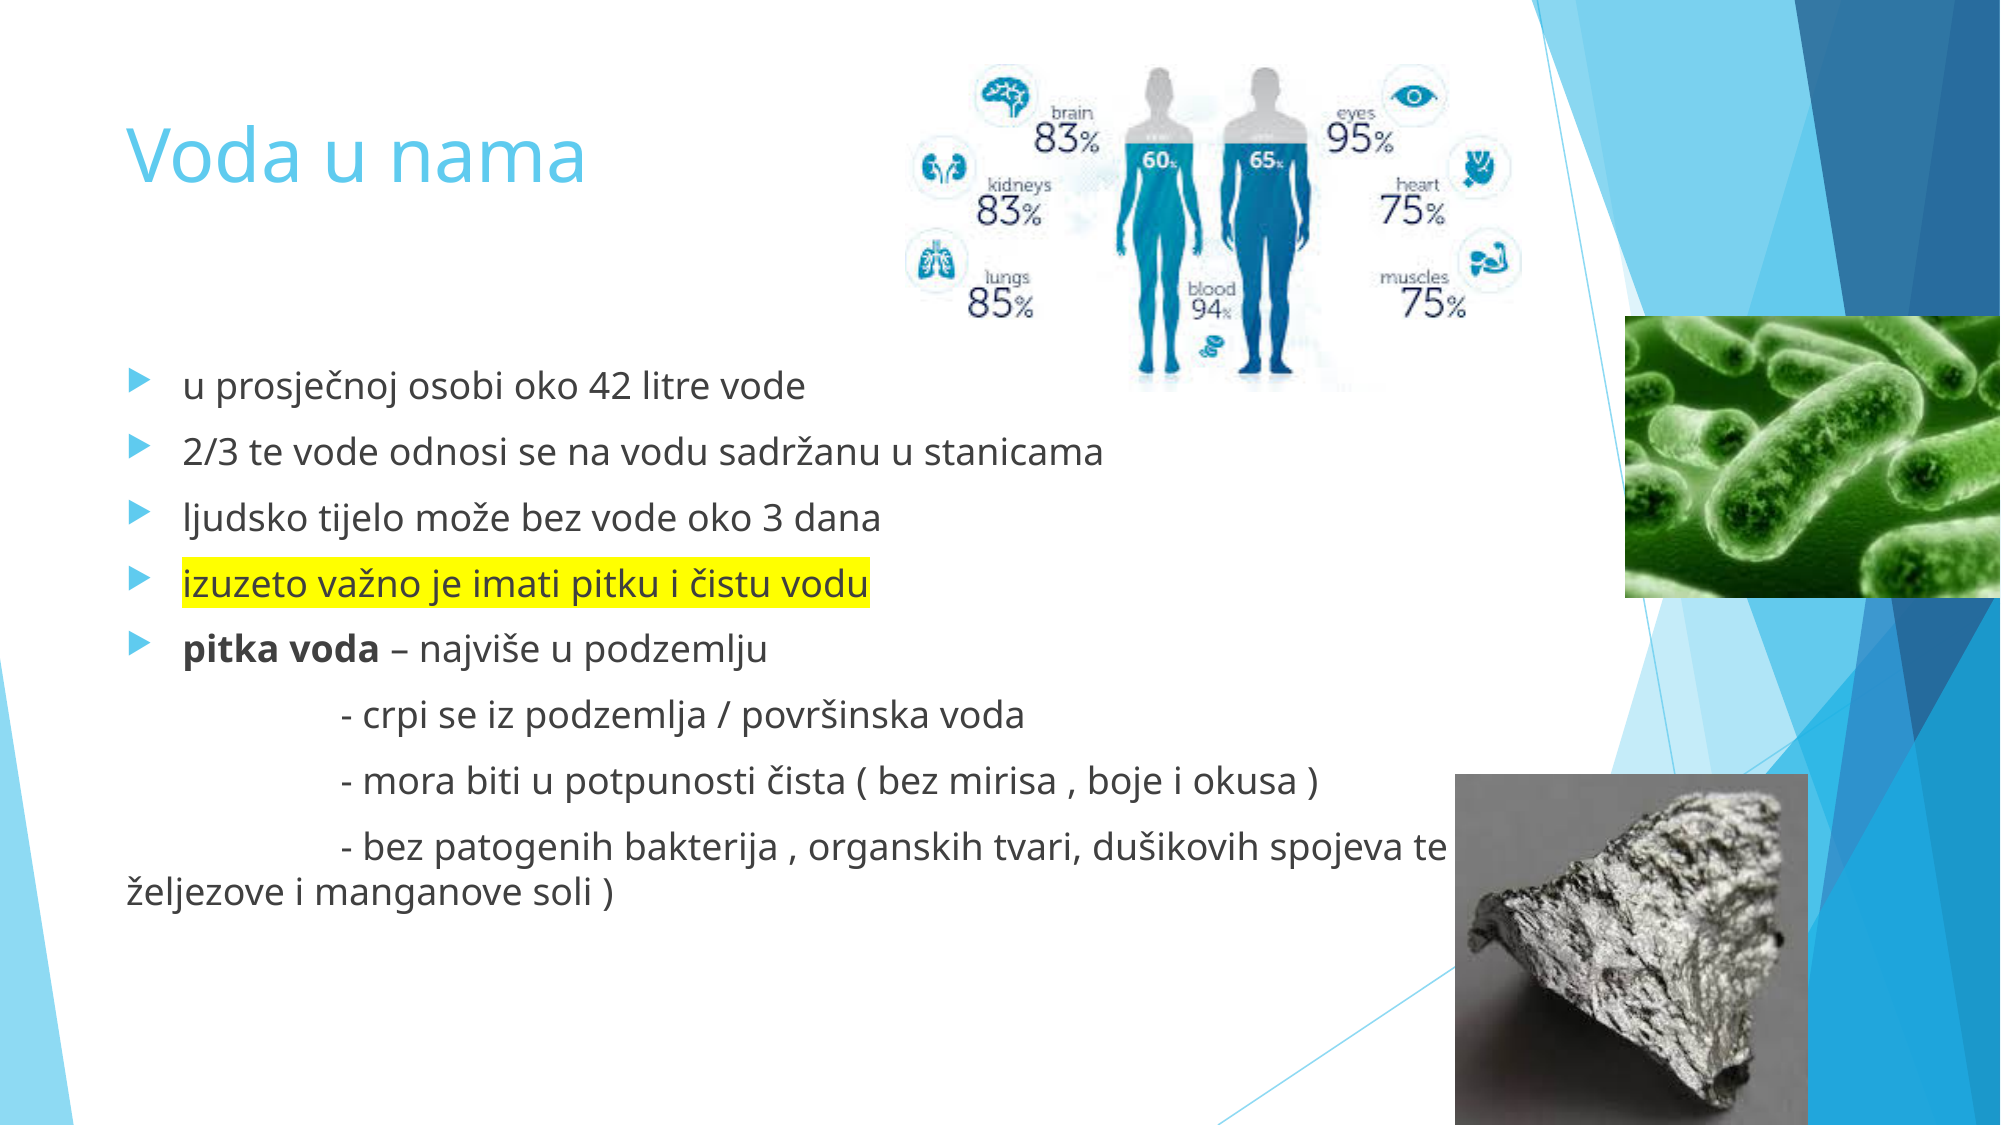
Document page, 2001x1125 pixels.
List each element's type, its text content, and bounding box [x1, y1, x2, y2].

picture [1455, 774, 1808, 1125]
title Voda u nama [111, 99, 905, 317]
list u prosječnoj osobi oko 42 litre vode 2/3 te vode odnosi se na vodu sadržanu u stanicama ljudsko tijelo može bez vode oko 3 dana izuzeto važno je imati pitku i čistu vodu pitka voda – najviše u podzemlju - crpi se iz podzemlja / površinska voda - mora biti u potpunosti čista ( bez mirisa , boje i okusa ) - bez patogenih bakterija , organskih tvari, dušikovih spojeva te željezove i manganove soli ) [111, 354, 1522, 992]
picture [1625, 316, 2000, 598]
picture [905, 64, 1522, 392]
